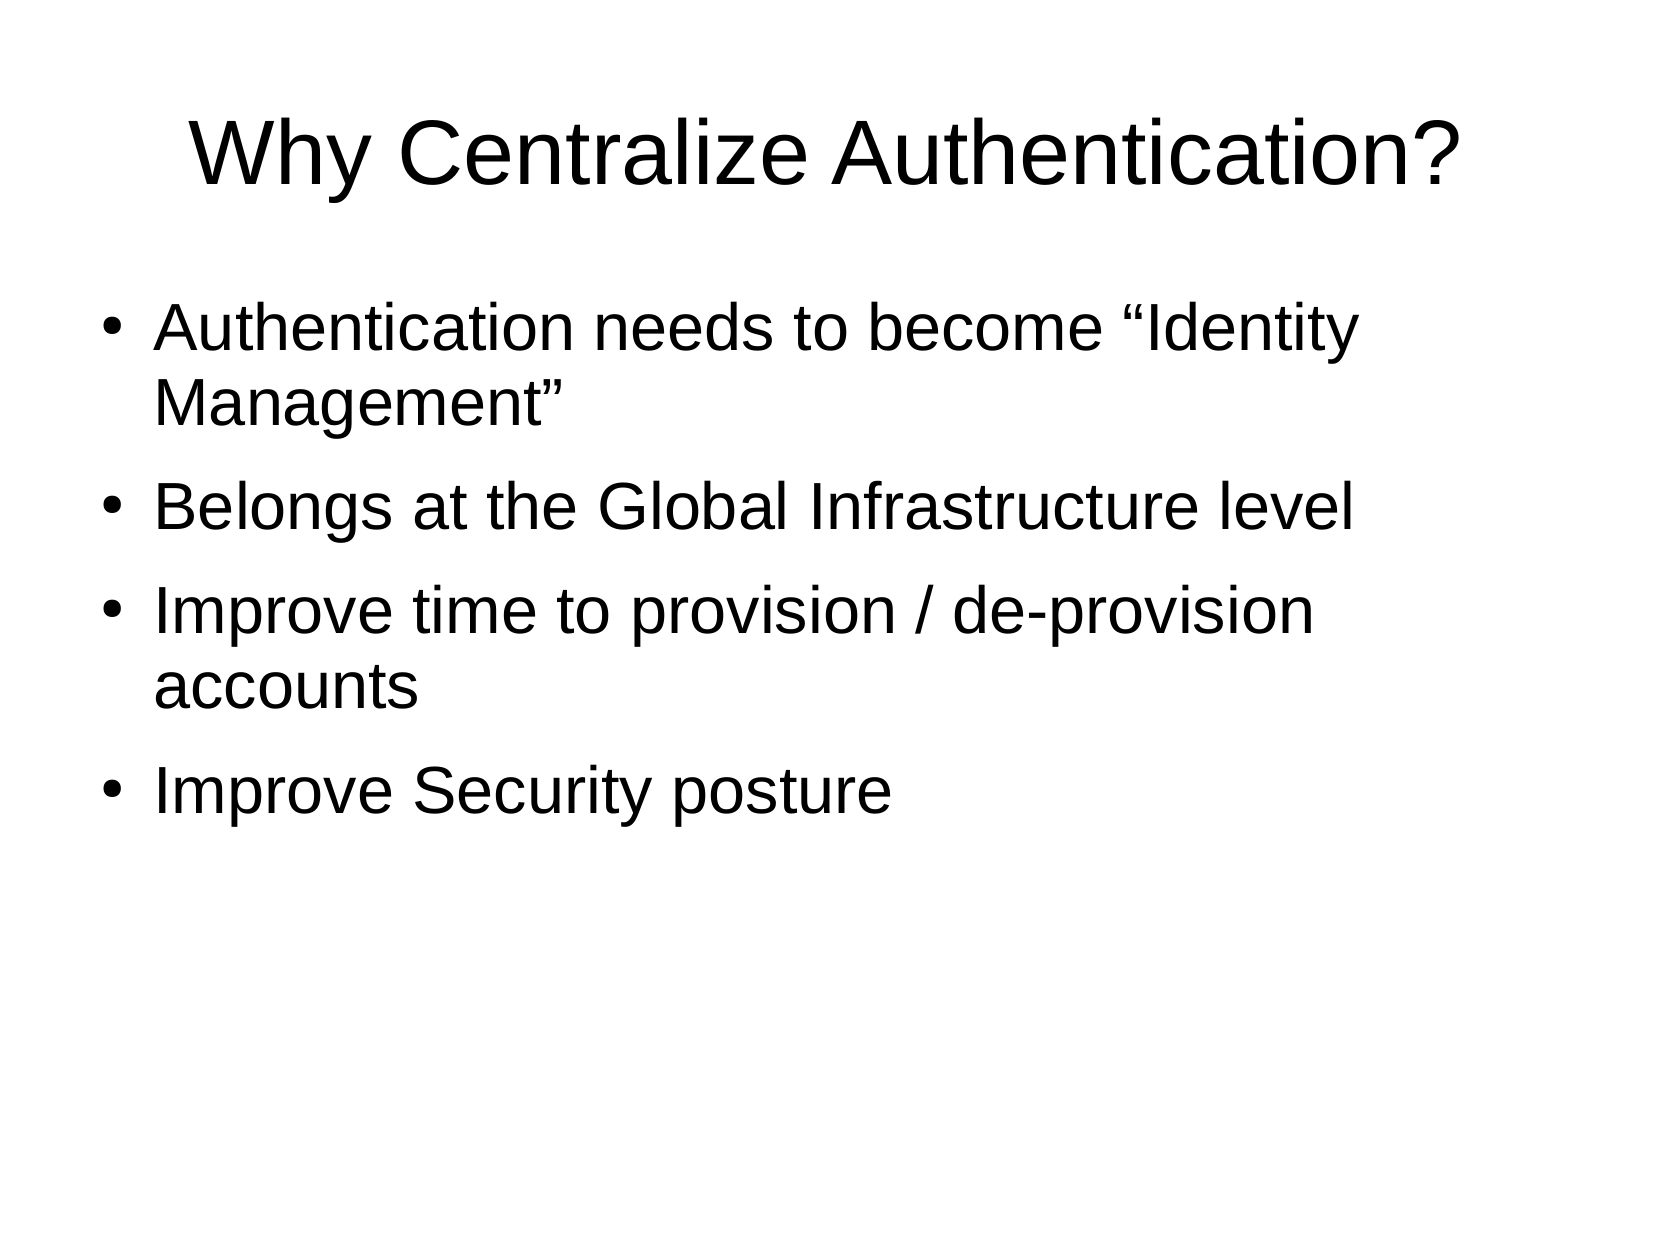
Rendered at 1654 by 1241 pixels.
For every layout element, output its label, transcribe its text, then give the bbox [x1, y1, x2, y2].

title Why Centralize Authentication? [82, 49, 1571, 257]
list Authentication needs to become “Identity Management” Belongs at the Global Infrastructure level Improve time to provision / de-provision accounts Improve Security posture [82, 290, 1571, 1010]
